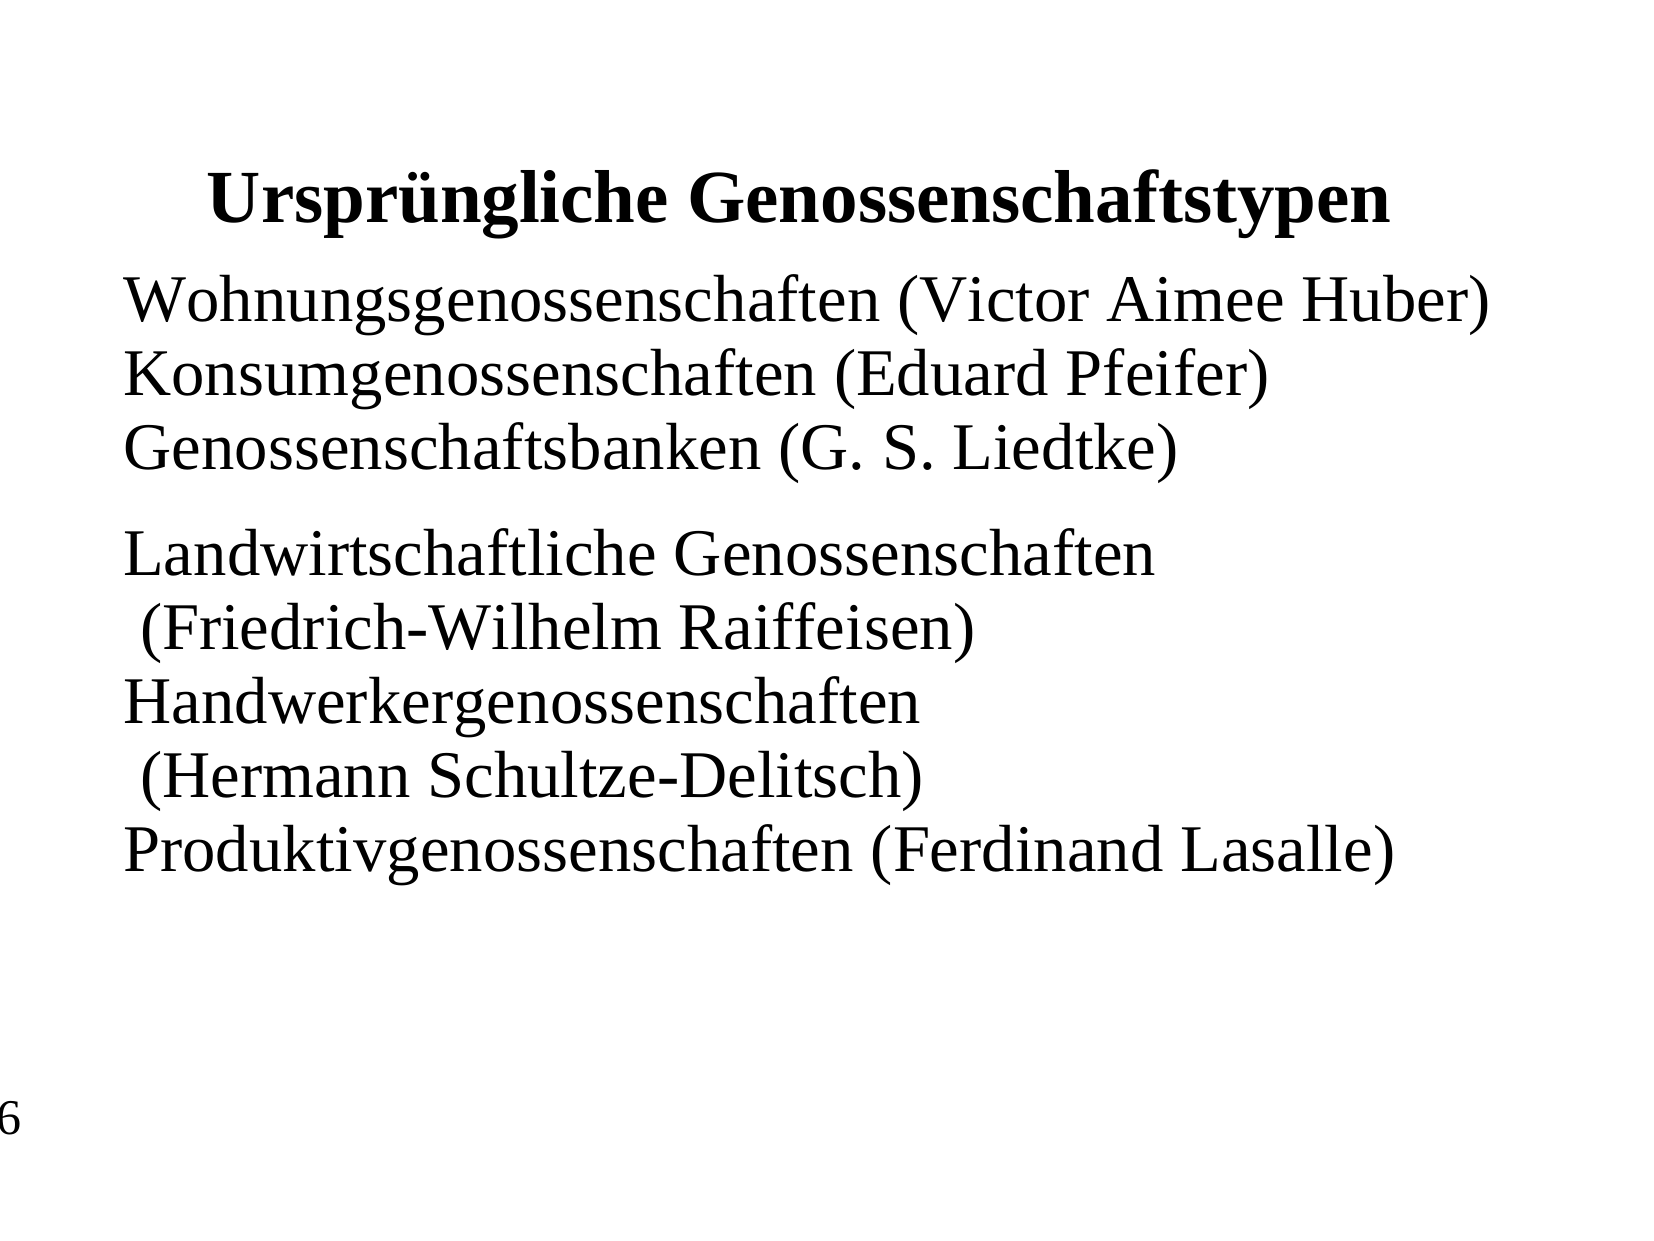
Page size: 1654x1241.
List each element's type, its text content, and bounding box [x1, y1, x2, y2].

text_box <Foliennummer> [0, 1090, 324, 1152]
text_box Ursprüngliche Genossenschaftstypen Wohnungsgenossenschaften (Victor Aimee Huber) Konsumgenossenschaften (Eduard Pfeifer) Genossenschaftsbanken (G. S. Liedtke) Landwirtschaftliche Genossenschaften (Friedrich-Wilhelm Raiffeisen) Handwerkergenossenschaften (Hermann Schultze-Delitsch) Produktivgenossenschaften (Ferdinand Lasalle) [106, 155, 1536, 983]
